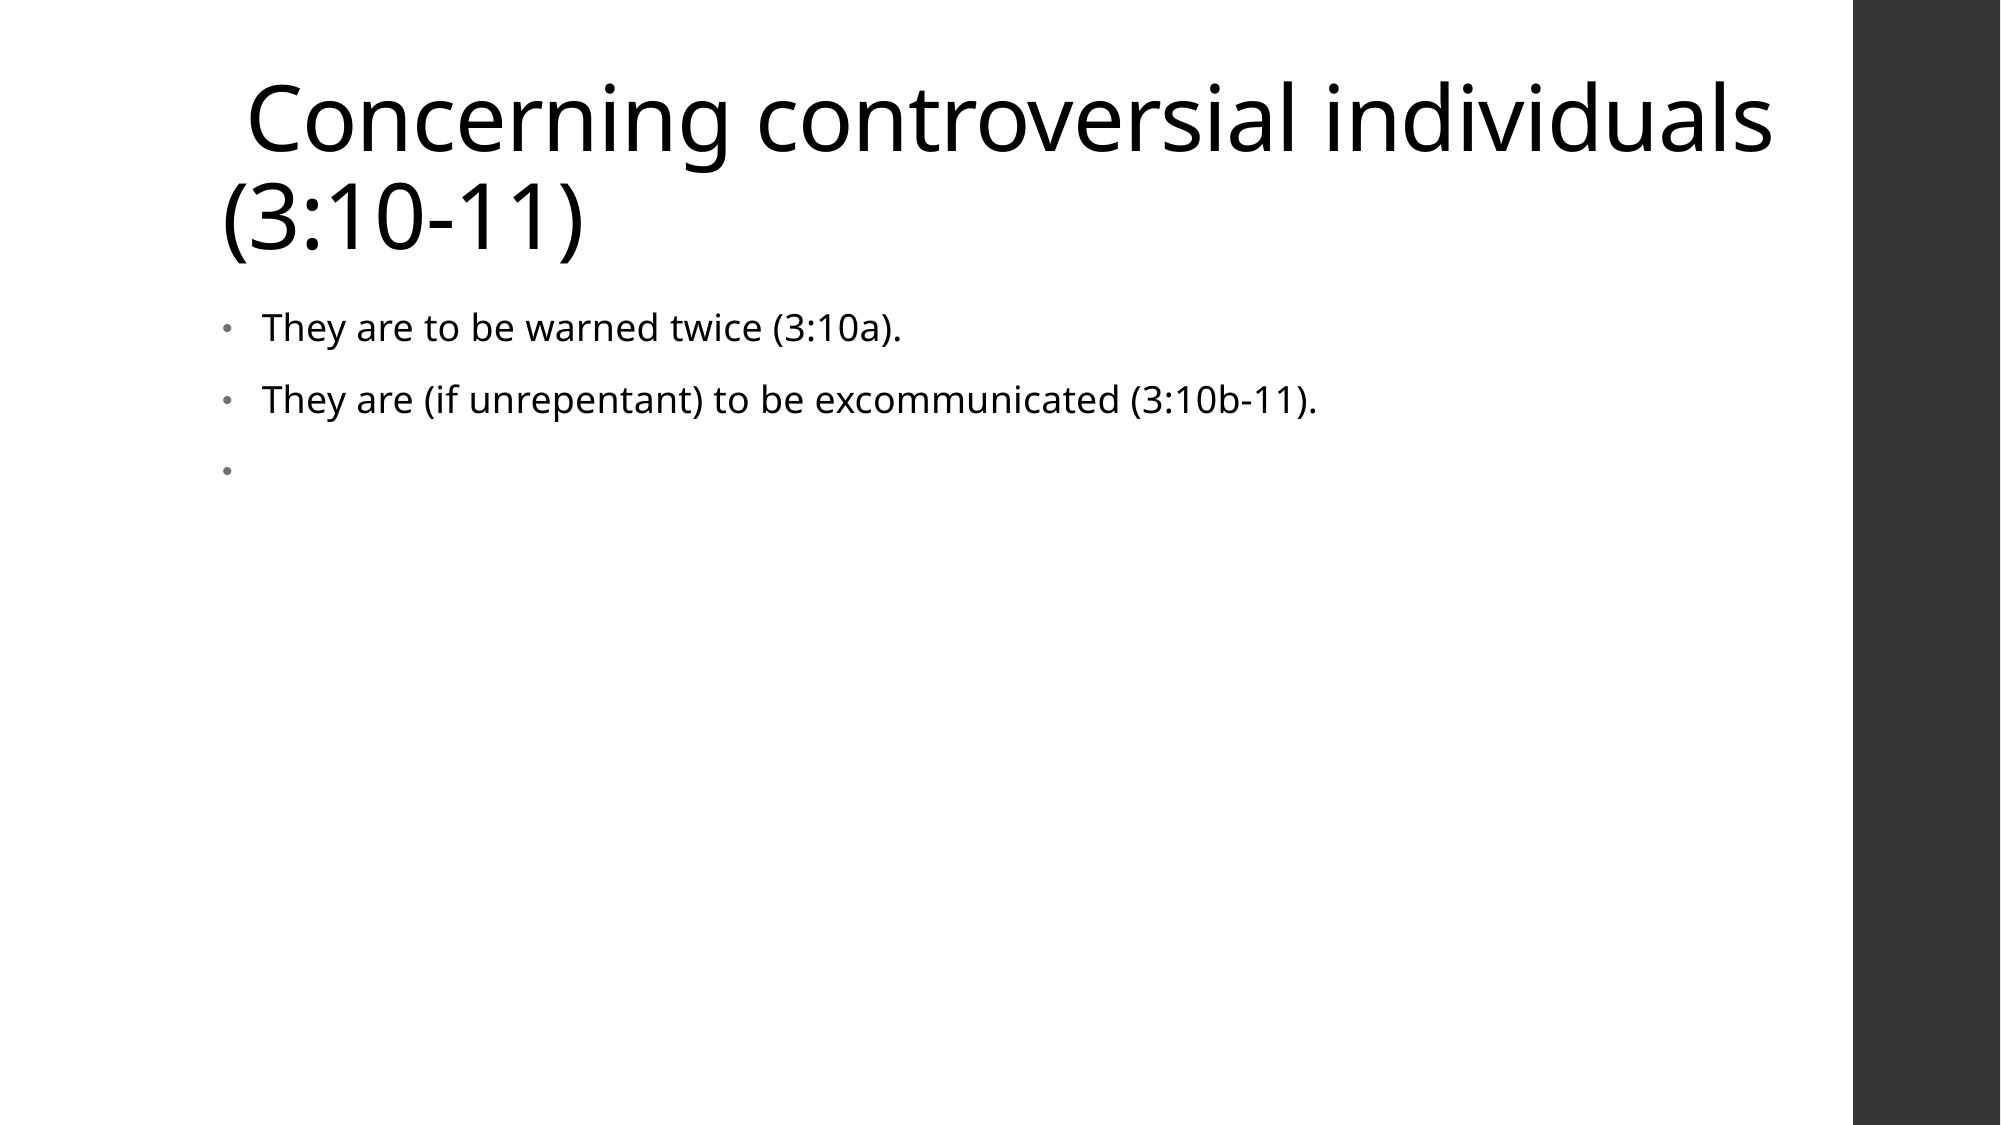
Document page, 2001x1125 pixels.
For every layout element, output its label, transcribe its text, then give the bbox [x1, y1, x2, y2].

title Concerning controversial individuals (3:10-11) [206, 60, 1797, 278]
list They are to be warned twice (3:10a). They are (if unrepentant) to be excommunicated (3:10b-11). [206, 299, 1617, 1014]
